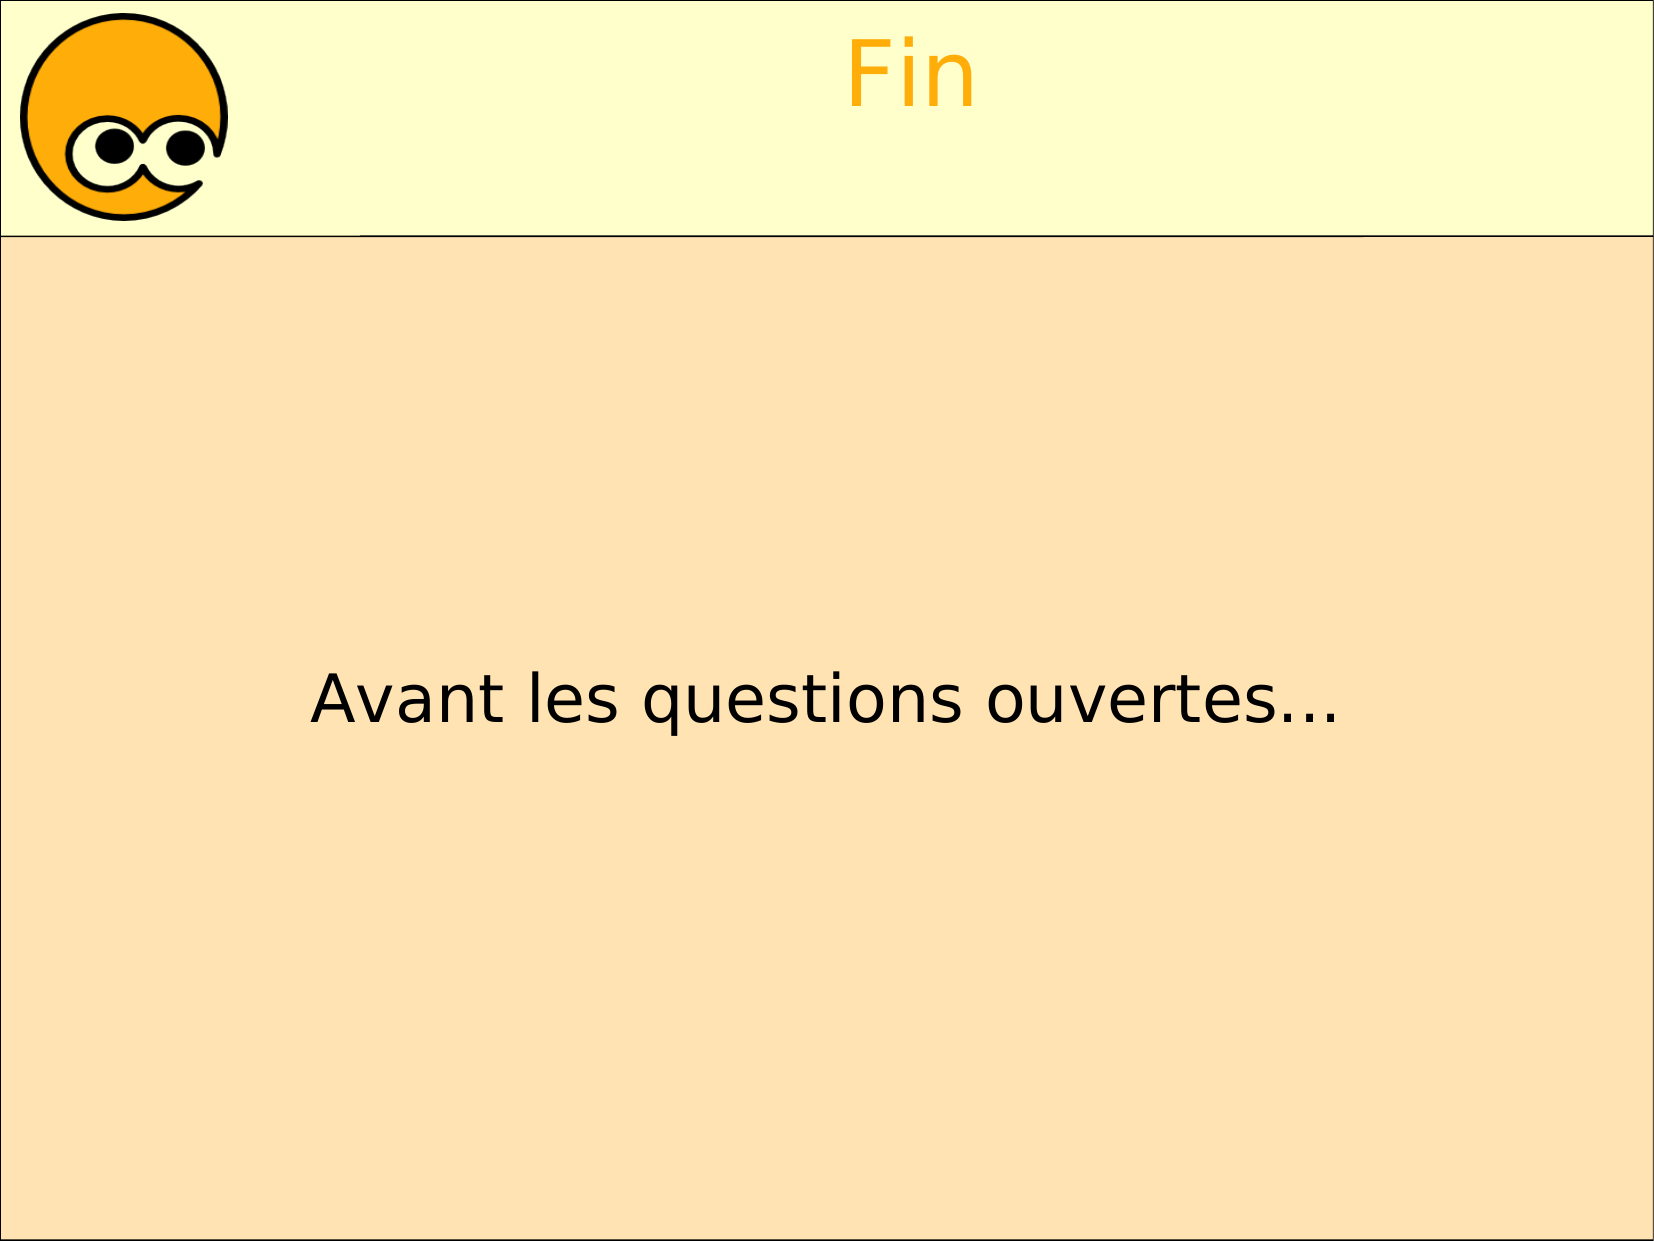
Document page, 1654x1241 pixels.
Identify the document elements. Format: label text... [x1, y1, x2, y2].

title Fin [252, 21, 1571, 236]
subtitle Avant les questions ouvertes... [82, 290, 1571, 1109]
picture [20, 13, 228, 221]
